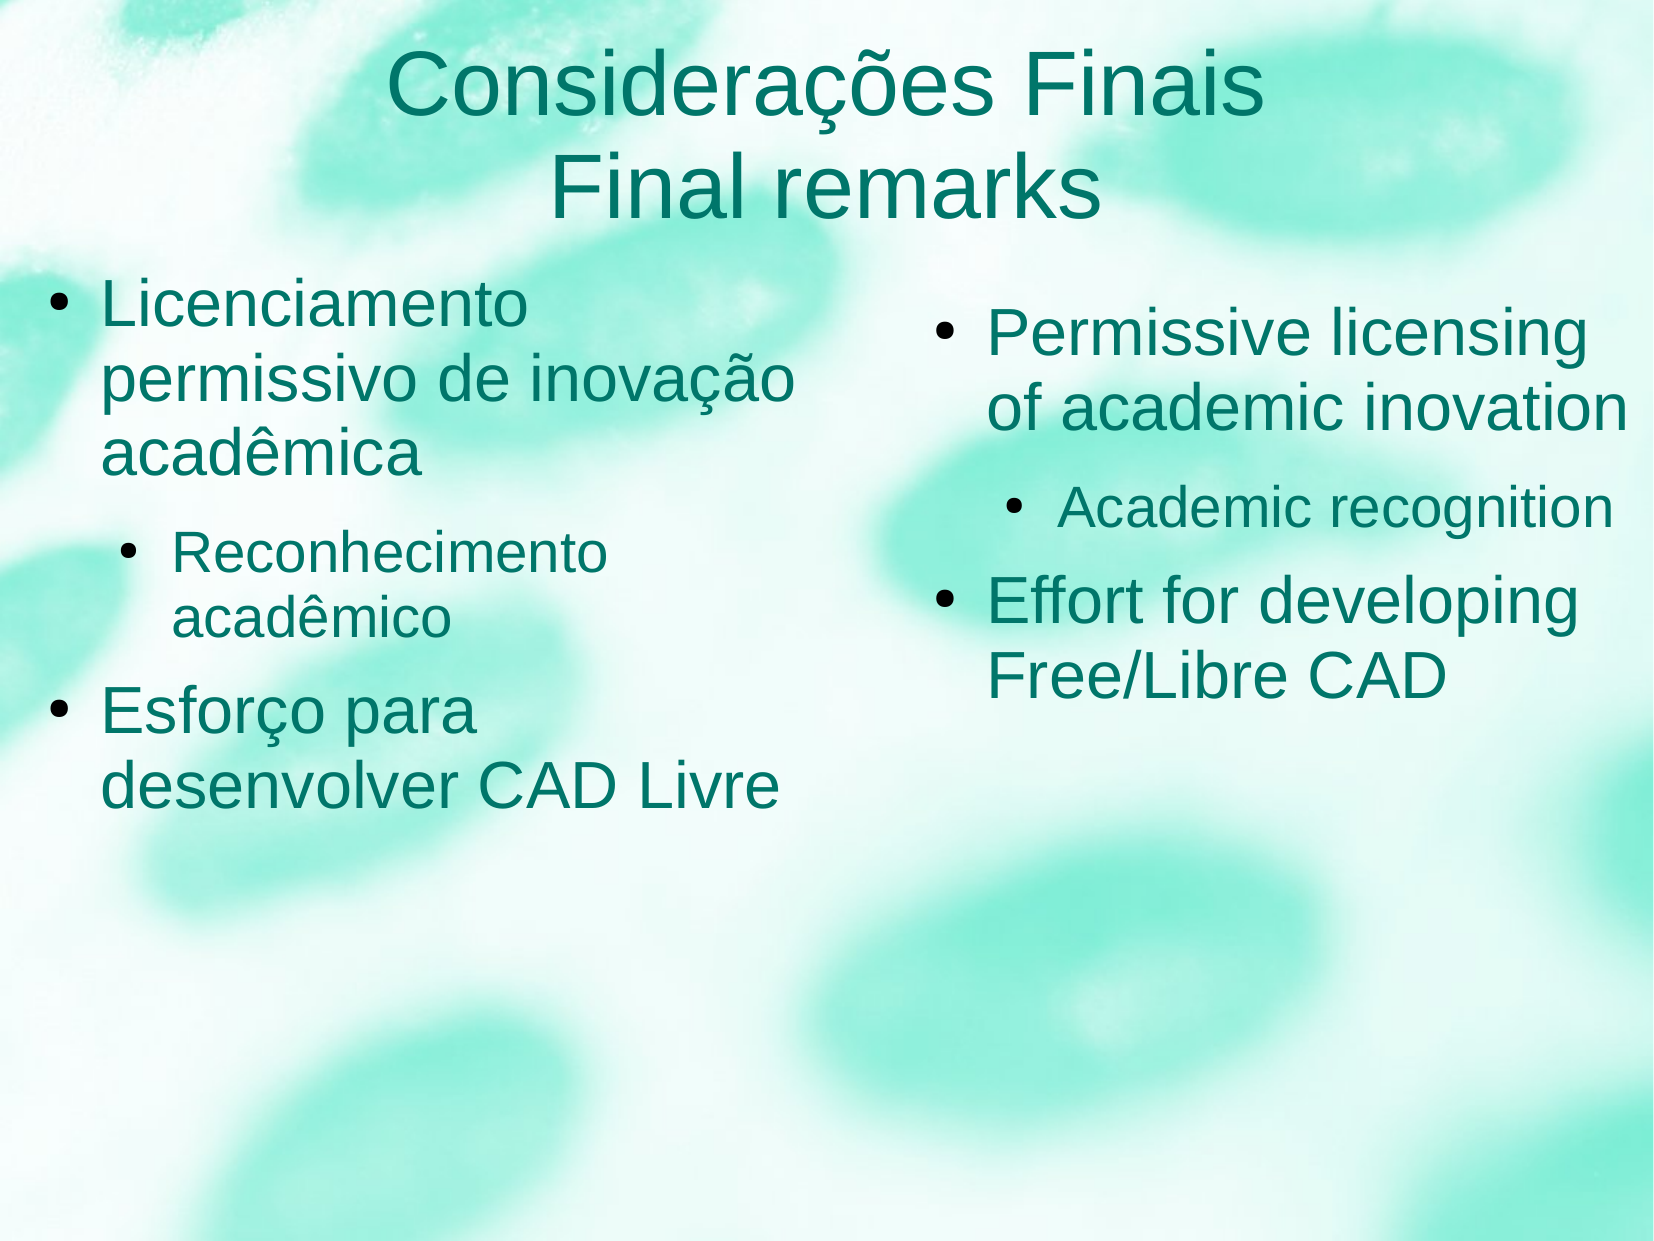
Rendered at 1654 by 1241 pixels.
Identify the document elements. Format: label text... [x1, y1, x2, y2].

picture [0, 0, 1654, 1241]
title Considerações Finais Final remarks [82, 31, 1571, 239]
list Permissive licensing of academic inovation Academic recognition Effort for developing Free/Libre CAD [915, 295, 1642, 1182]
list Licenciamento permissivo de inovação acadêmica Reconhecimento acadêmico Esforço para desenvolver CAD Livre [29, 265, 827, 1182]
